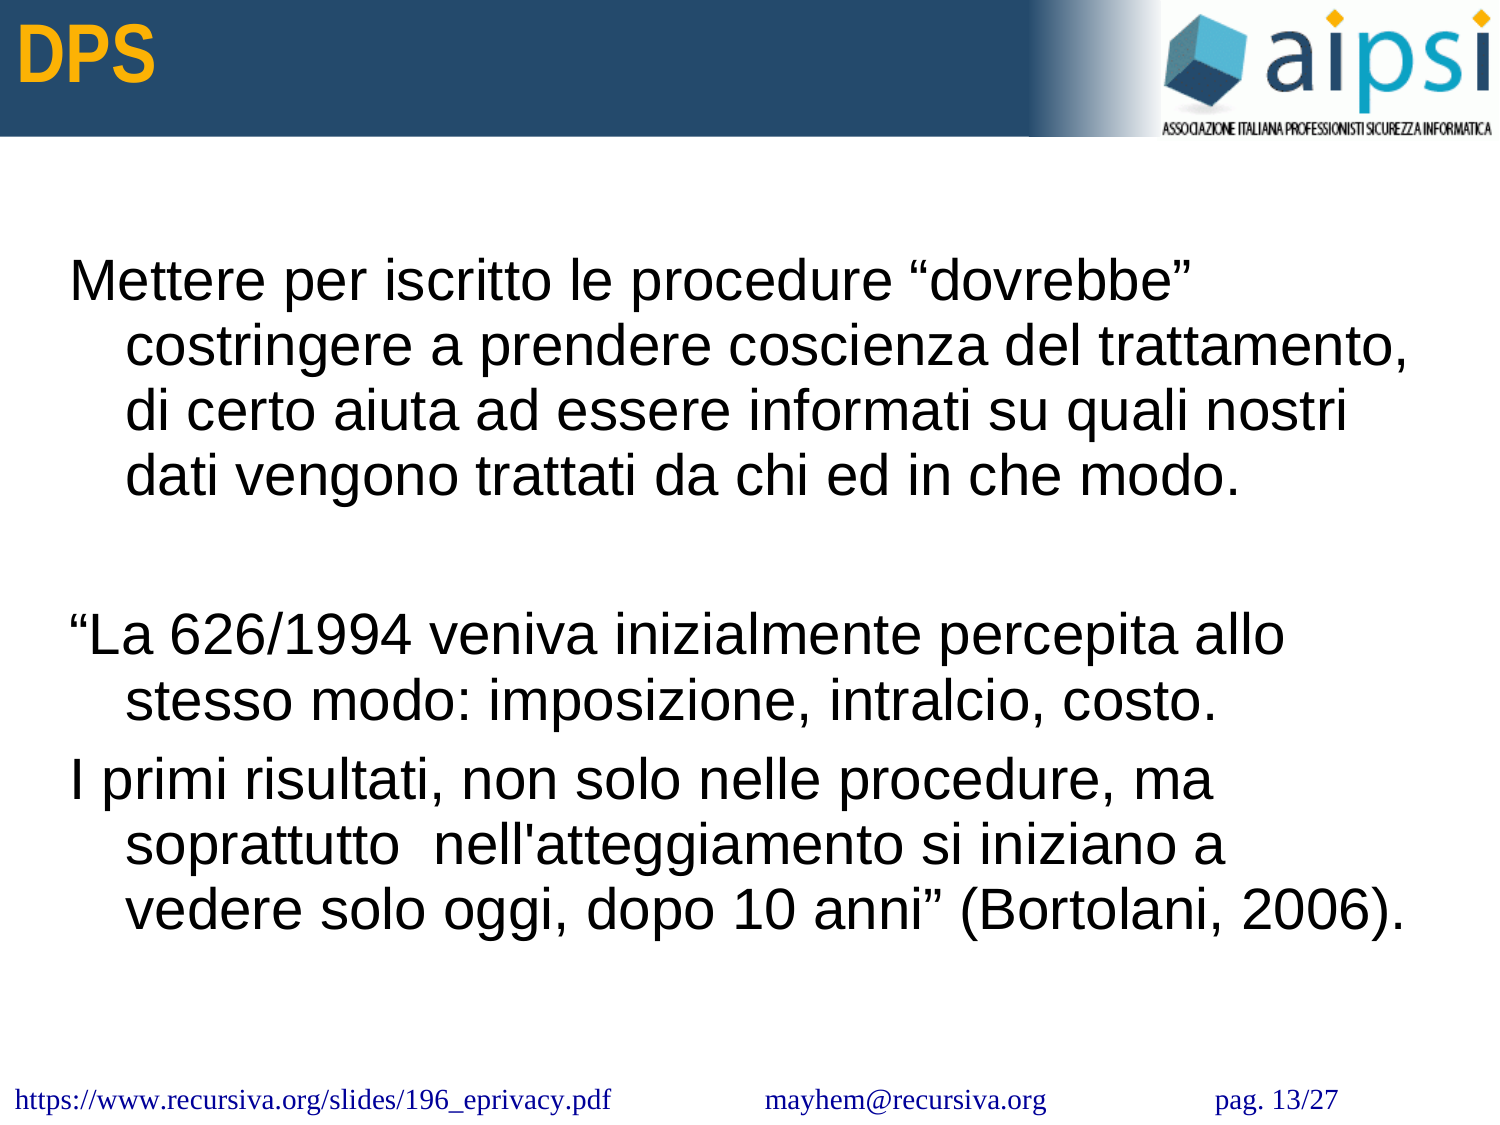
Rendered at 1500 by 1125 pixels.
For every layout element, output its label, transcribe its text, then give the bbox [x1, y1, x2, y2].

list Mettere per iscritto le procedure “dovrebbe” costringere a prendere coscienza del trattamento, di certo aiuta ad essere informati su quali nostri dati vengono trattati da chi ed in che modo. “La 626/1994 veniva inizialmente percepita allo stesso modo: imposizione, intralcio, costo. I primi risultati, non solo nelle procedure, ma soprattutto nell'atteggiamento si iniziano a vedere solo oggi, dopo 10 anni” (Bortolani, 2006). [69, 248, 1420, 991]
title DPS [16, 0, 1116, 141]
picture [1157, 0, 1499, 141]
